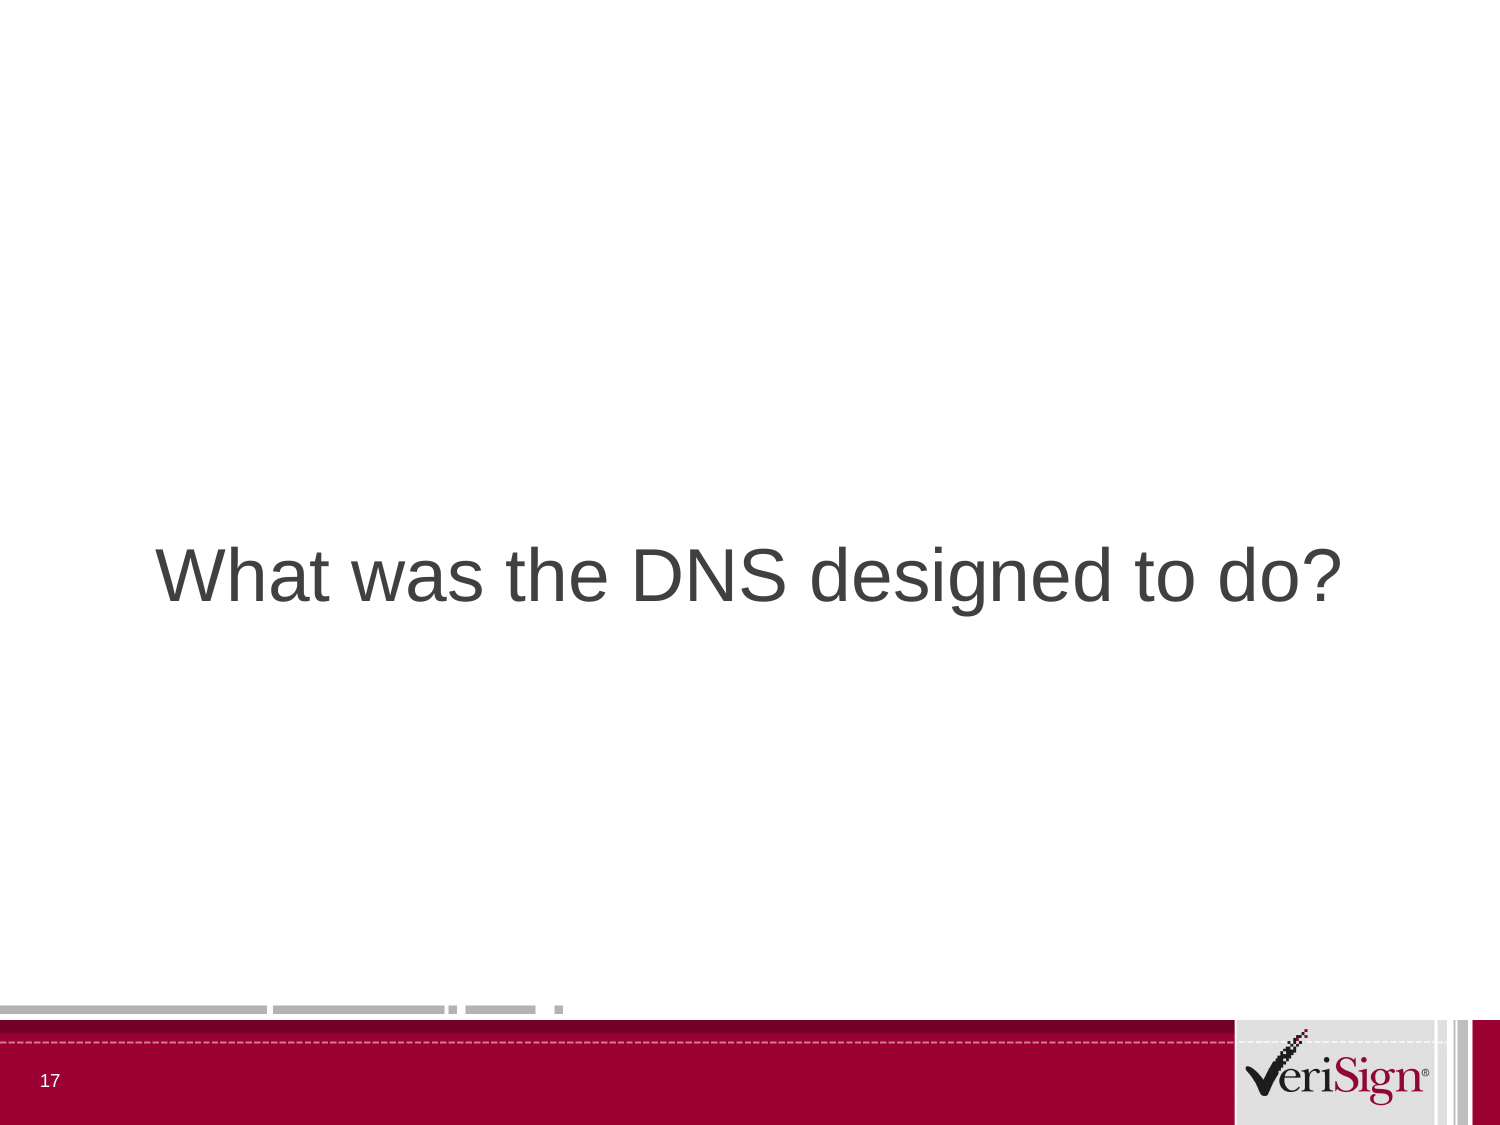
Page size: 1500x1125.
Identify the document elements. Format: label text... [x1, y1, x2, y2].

title What was the DNS designed to do? [75, 387, 1426, 763]
